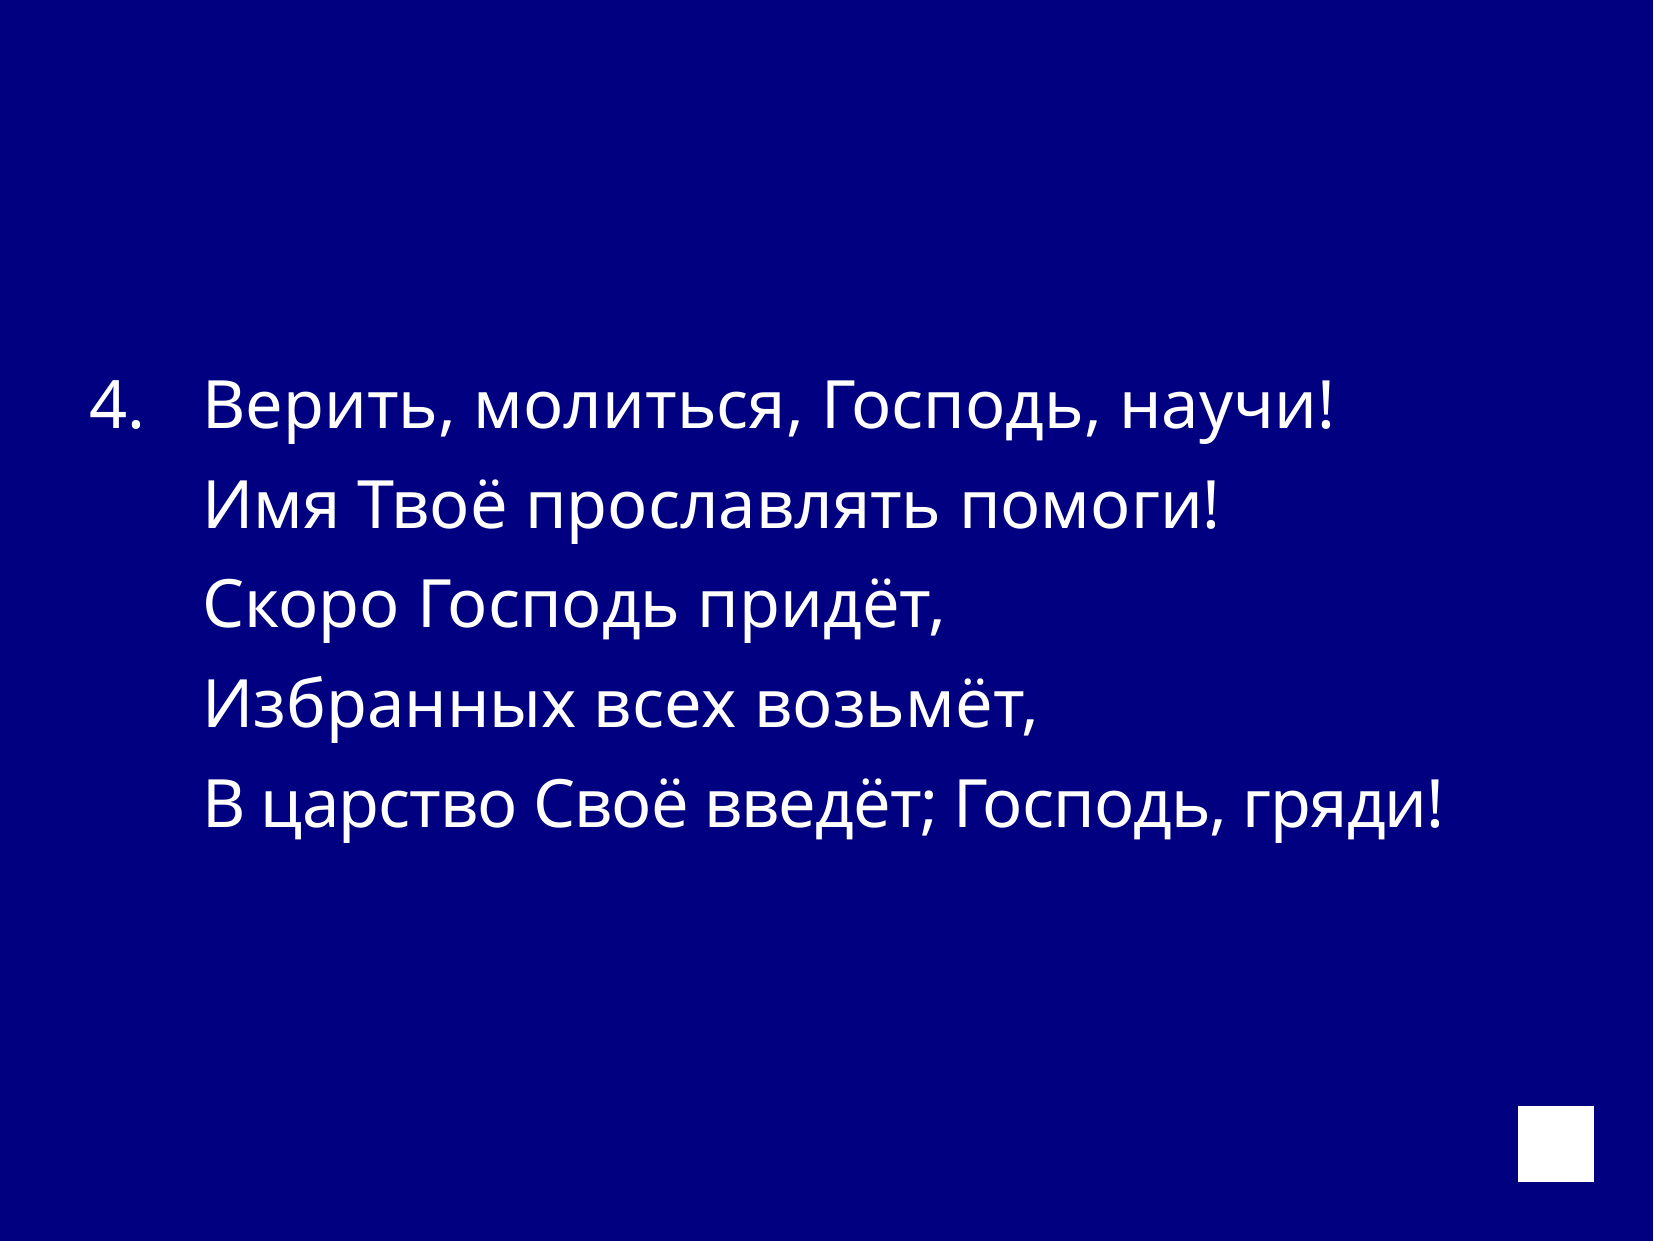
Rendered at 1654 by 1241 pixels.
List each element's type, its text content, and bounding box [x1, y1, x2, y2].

text_box 4. Верить, молиться, Господь, научи! Имя Твоё прославлять помоги! Скоро Господь придёт, Избранных всех возьмёт, В царство Своё введёт; Господь, гряди! [75, 150, 1653, 1163]
text_box [1518, 1163, 1594, 1182]
